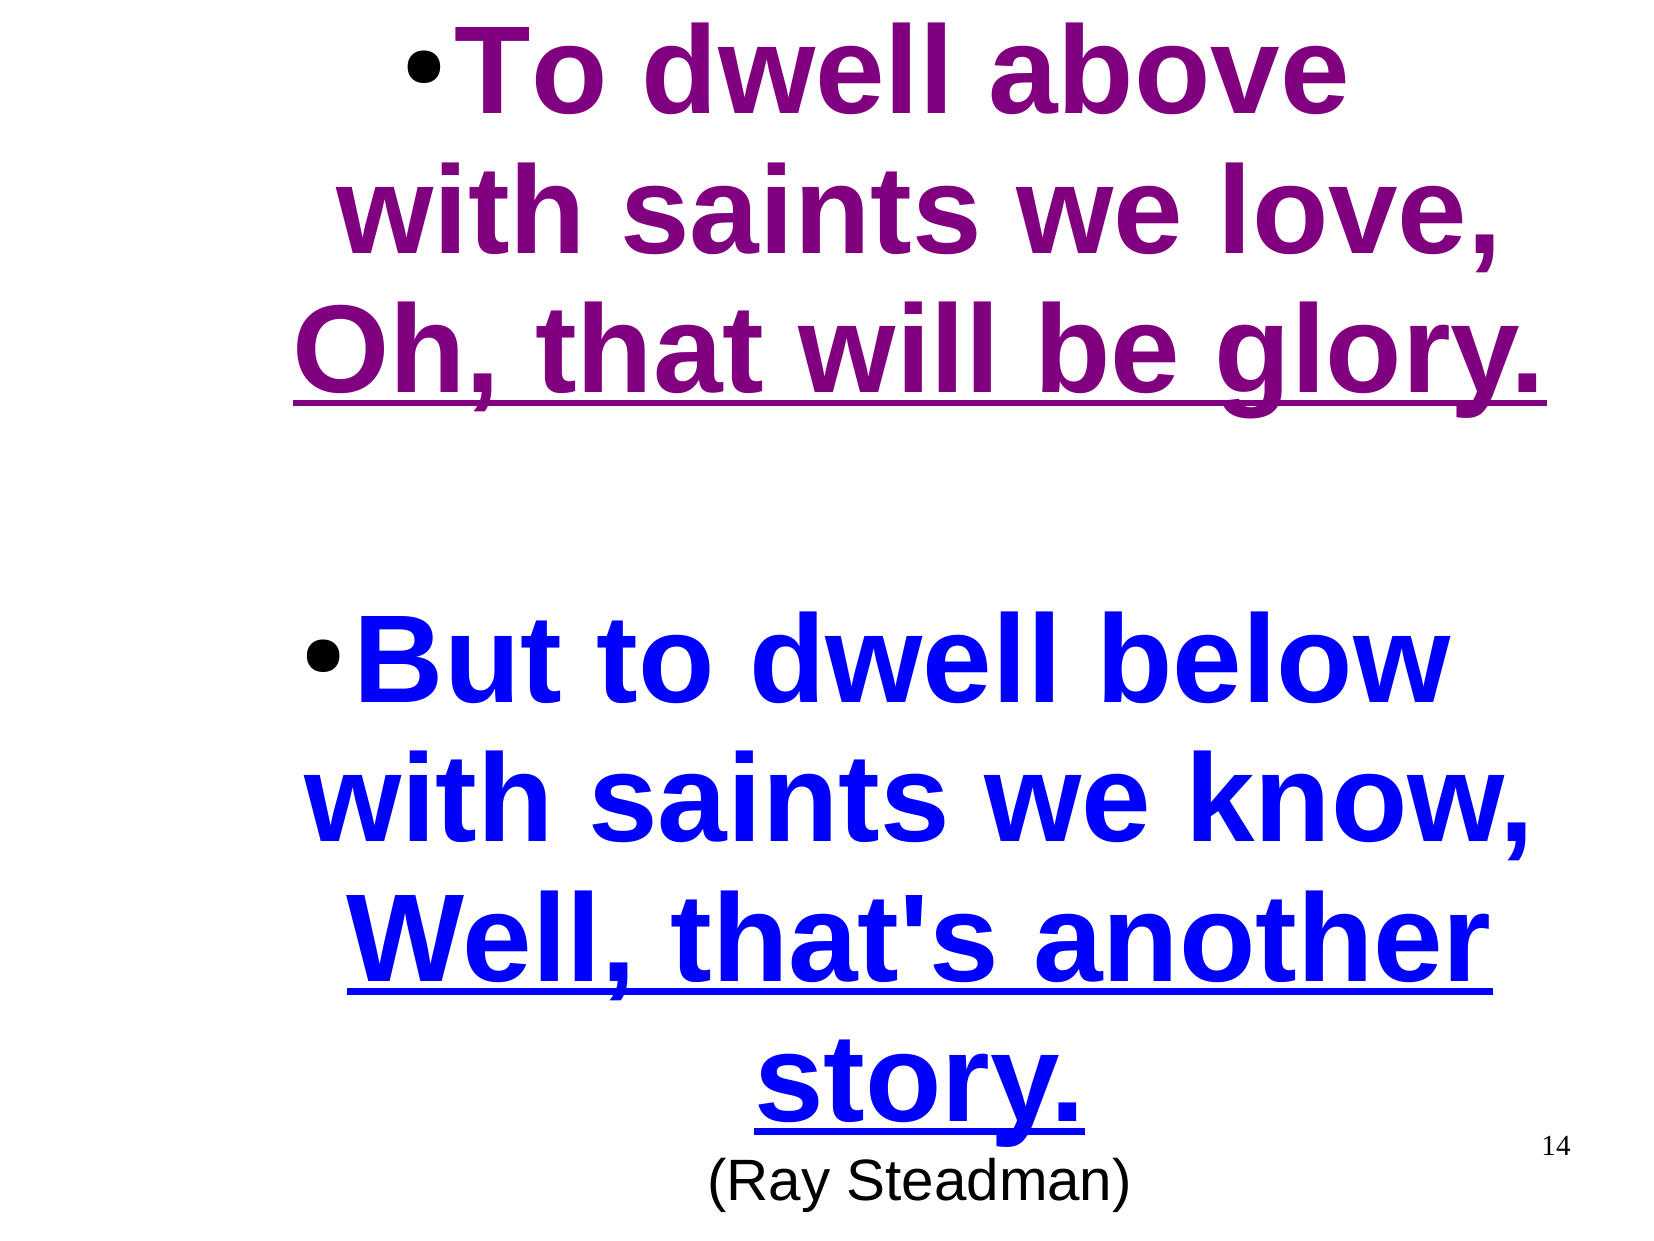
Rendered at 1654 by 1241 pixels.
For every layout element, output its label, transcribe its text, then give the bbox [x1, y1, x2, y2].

list To dwell above with saints we love, Oh, that will be glory. But to dwell below with saints we know, Well, that's another story. (Ray Steadman) [0, 0, 1651, 1238]
